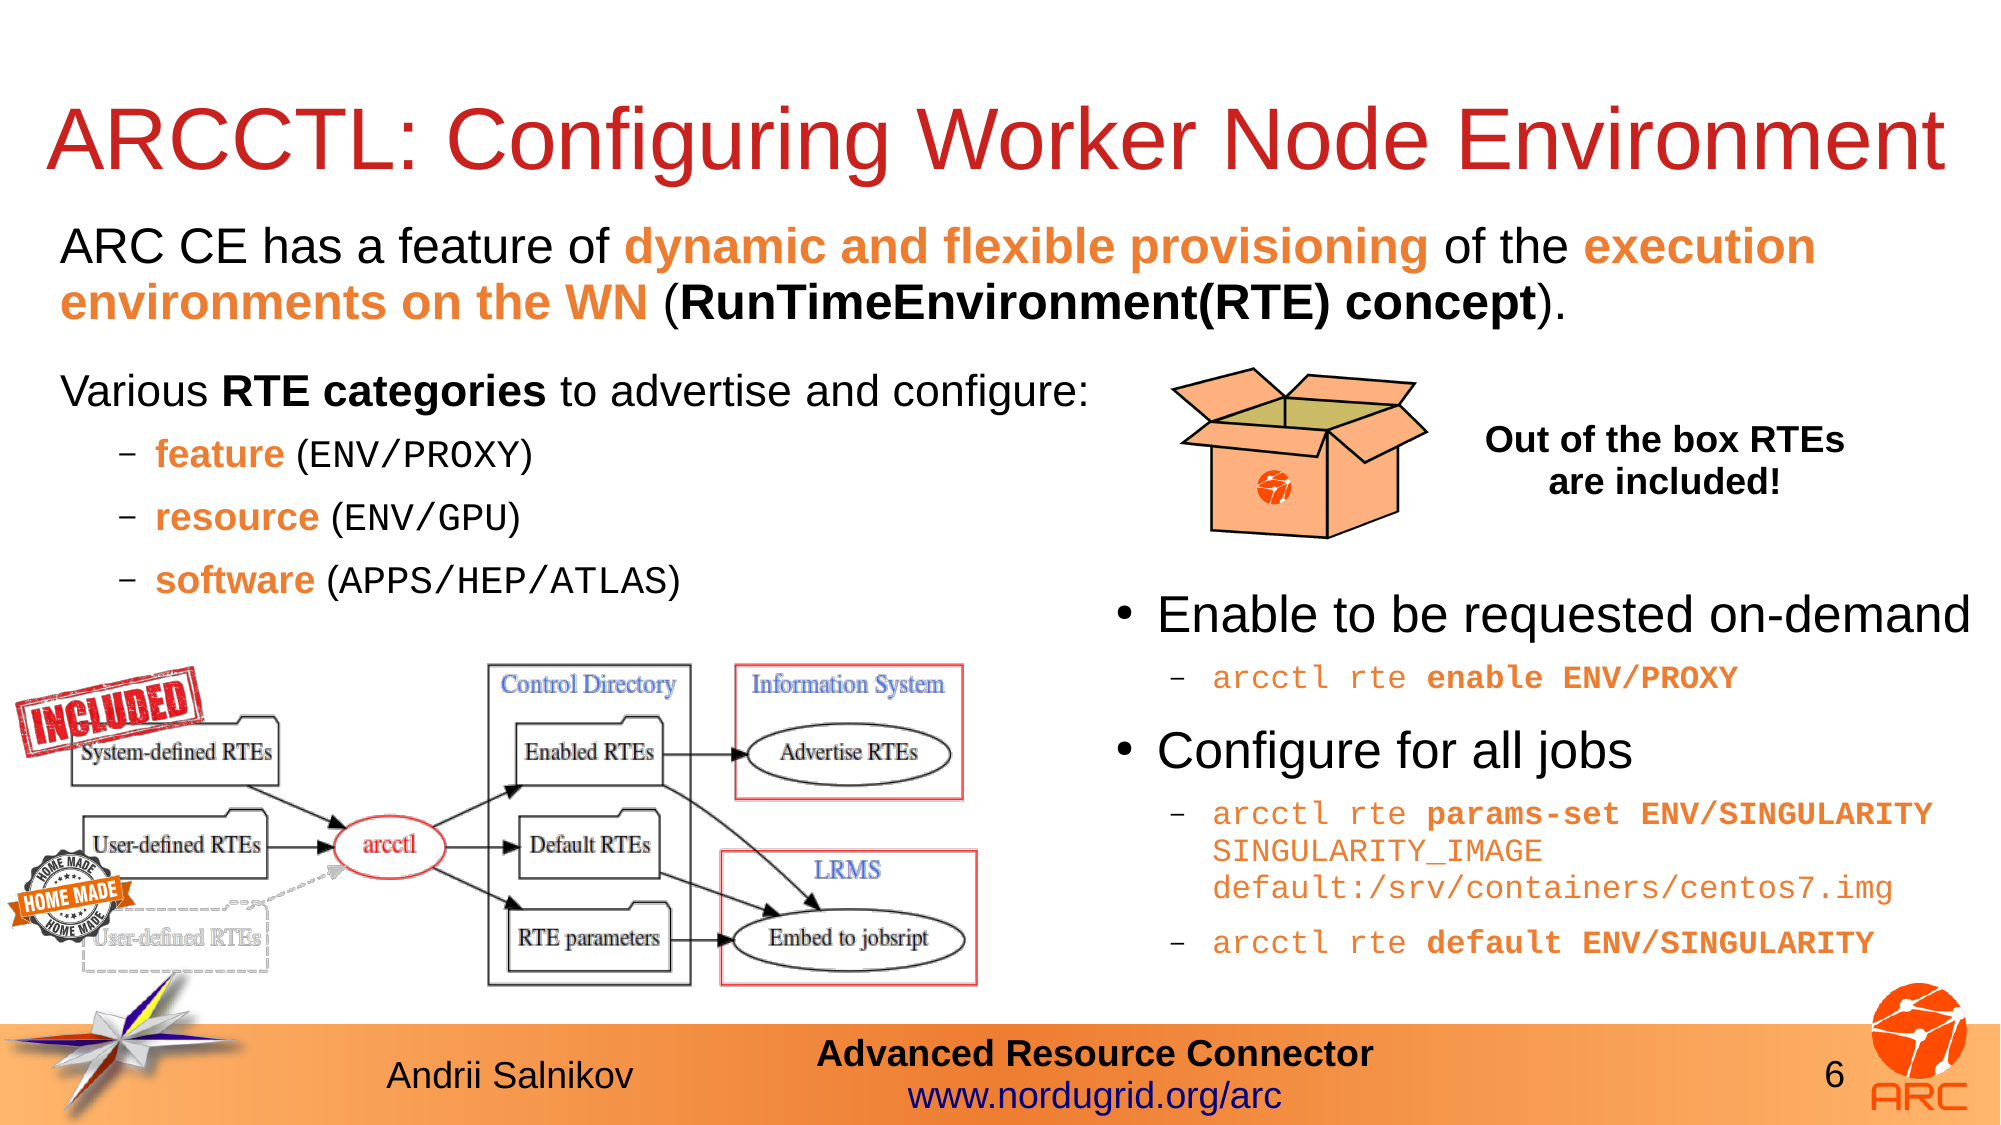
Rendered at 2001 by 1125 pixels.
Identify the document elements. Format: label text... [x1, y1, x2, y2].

picture [0, 632, 995, 1125]
picture [1170, 367, 1429, 540]
text_box Out of the box RTEs are included! [1470, 411, 1861, 511]
title ARCCTL: Configuring Worker Node Environment [15, 36, 1981, 242]
text_box ARC CE has a feature of dynamic and flexible provisioning of the execution environments on the WN (RunTimeEnvironment(RTE) concept). [45, 211, 1891, 361]
list Enable to be requested on-demand arcctl rte enable ENV/PROXY Configure for all jobs arcctl rte params-set ENV/SINGULARITY SINGULARITY_IMAGE default:/srv/containers/centos7.img arcctl rte default ENV/SINGULARITY [1101, 585, 1981, 1028]
picture [1845, 912, 1990, 1125]
list Various RTE categories to advertise and configure: feature (ENV/PROXY) resource (ENV/GPU) software (APPS/HEP/ATLAS) [60, 366, 1096, 622]
